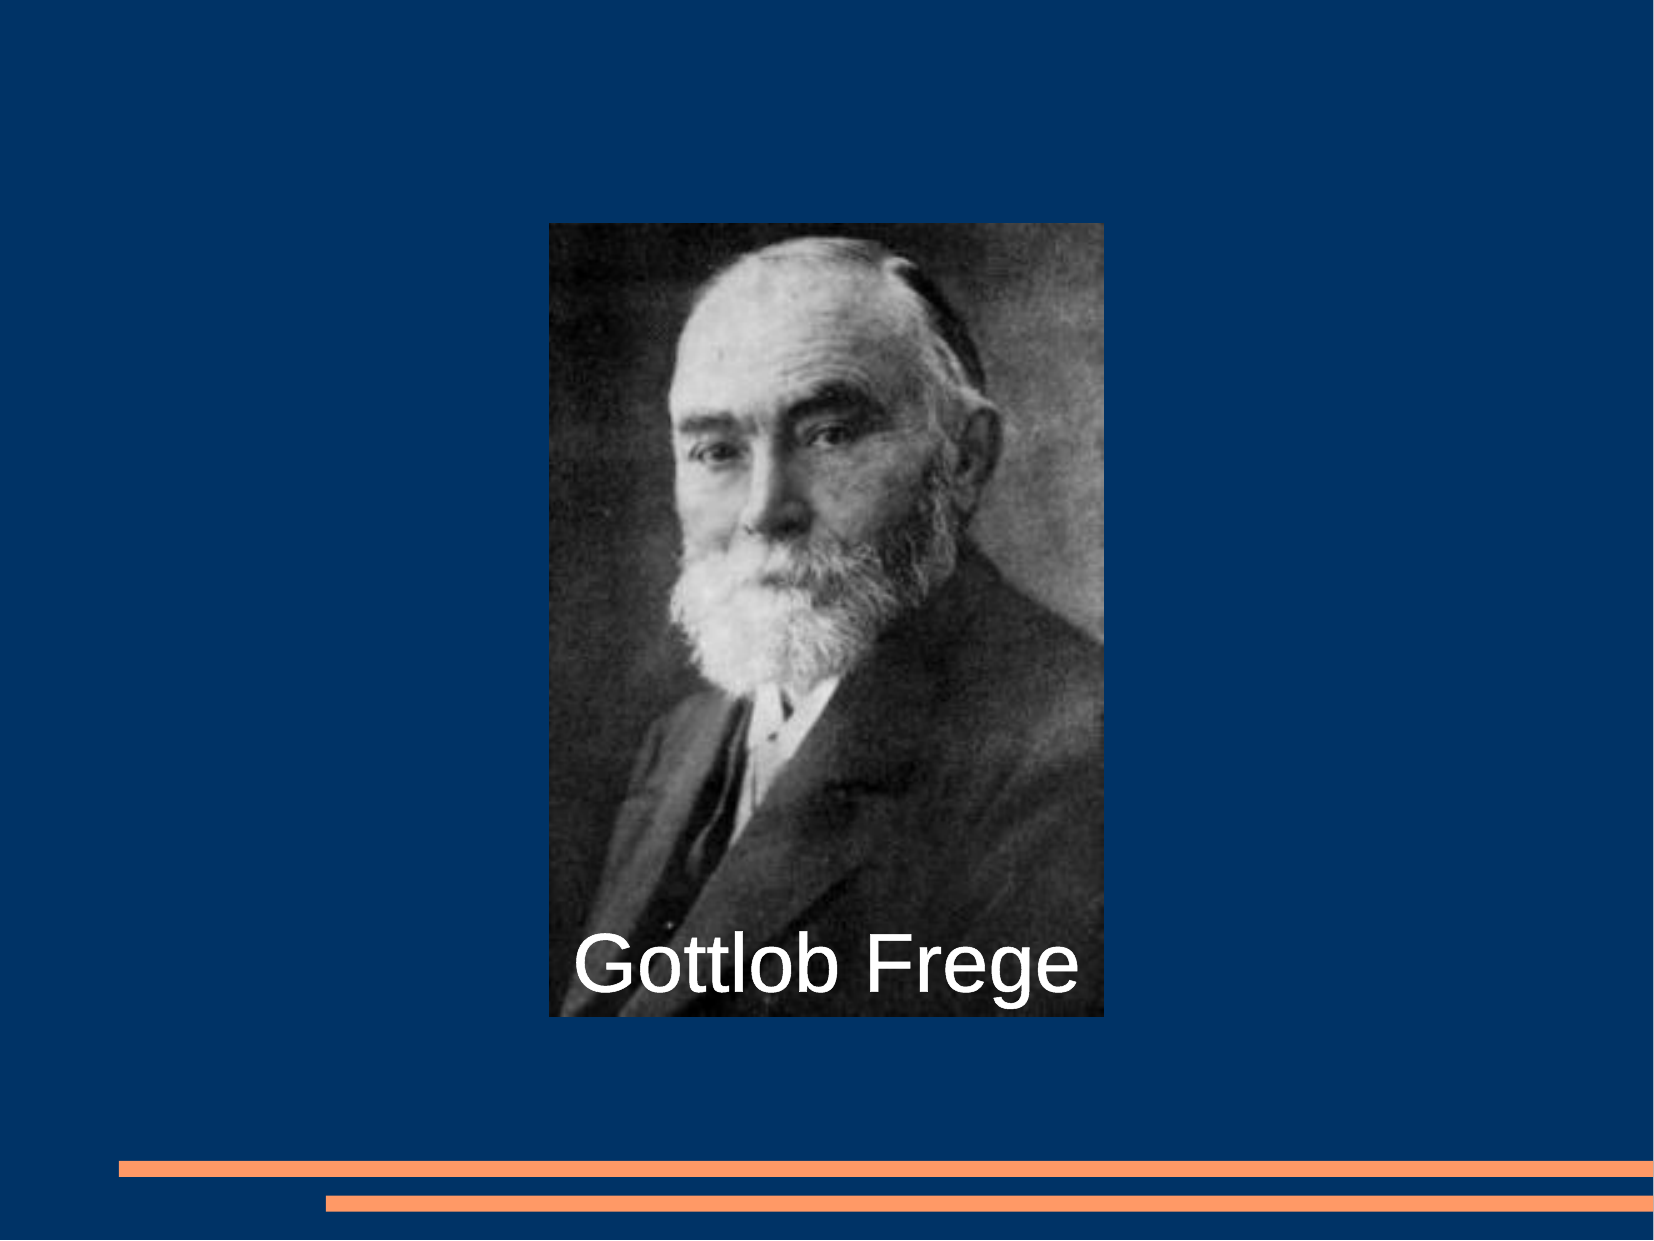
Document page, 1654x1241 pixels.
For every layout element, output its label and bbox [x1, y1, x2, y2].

picture [549, 223, 1104, 1017]
